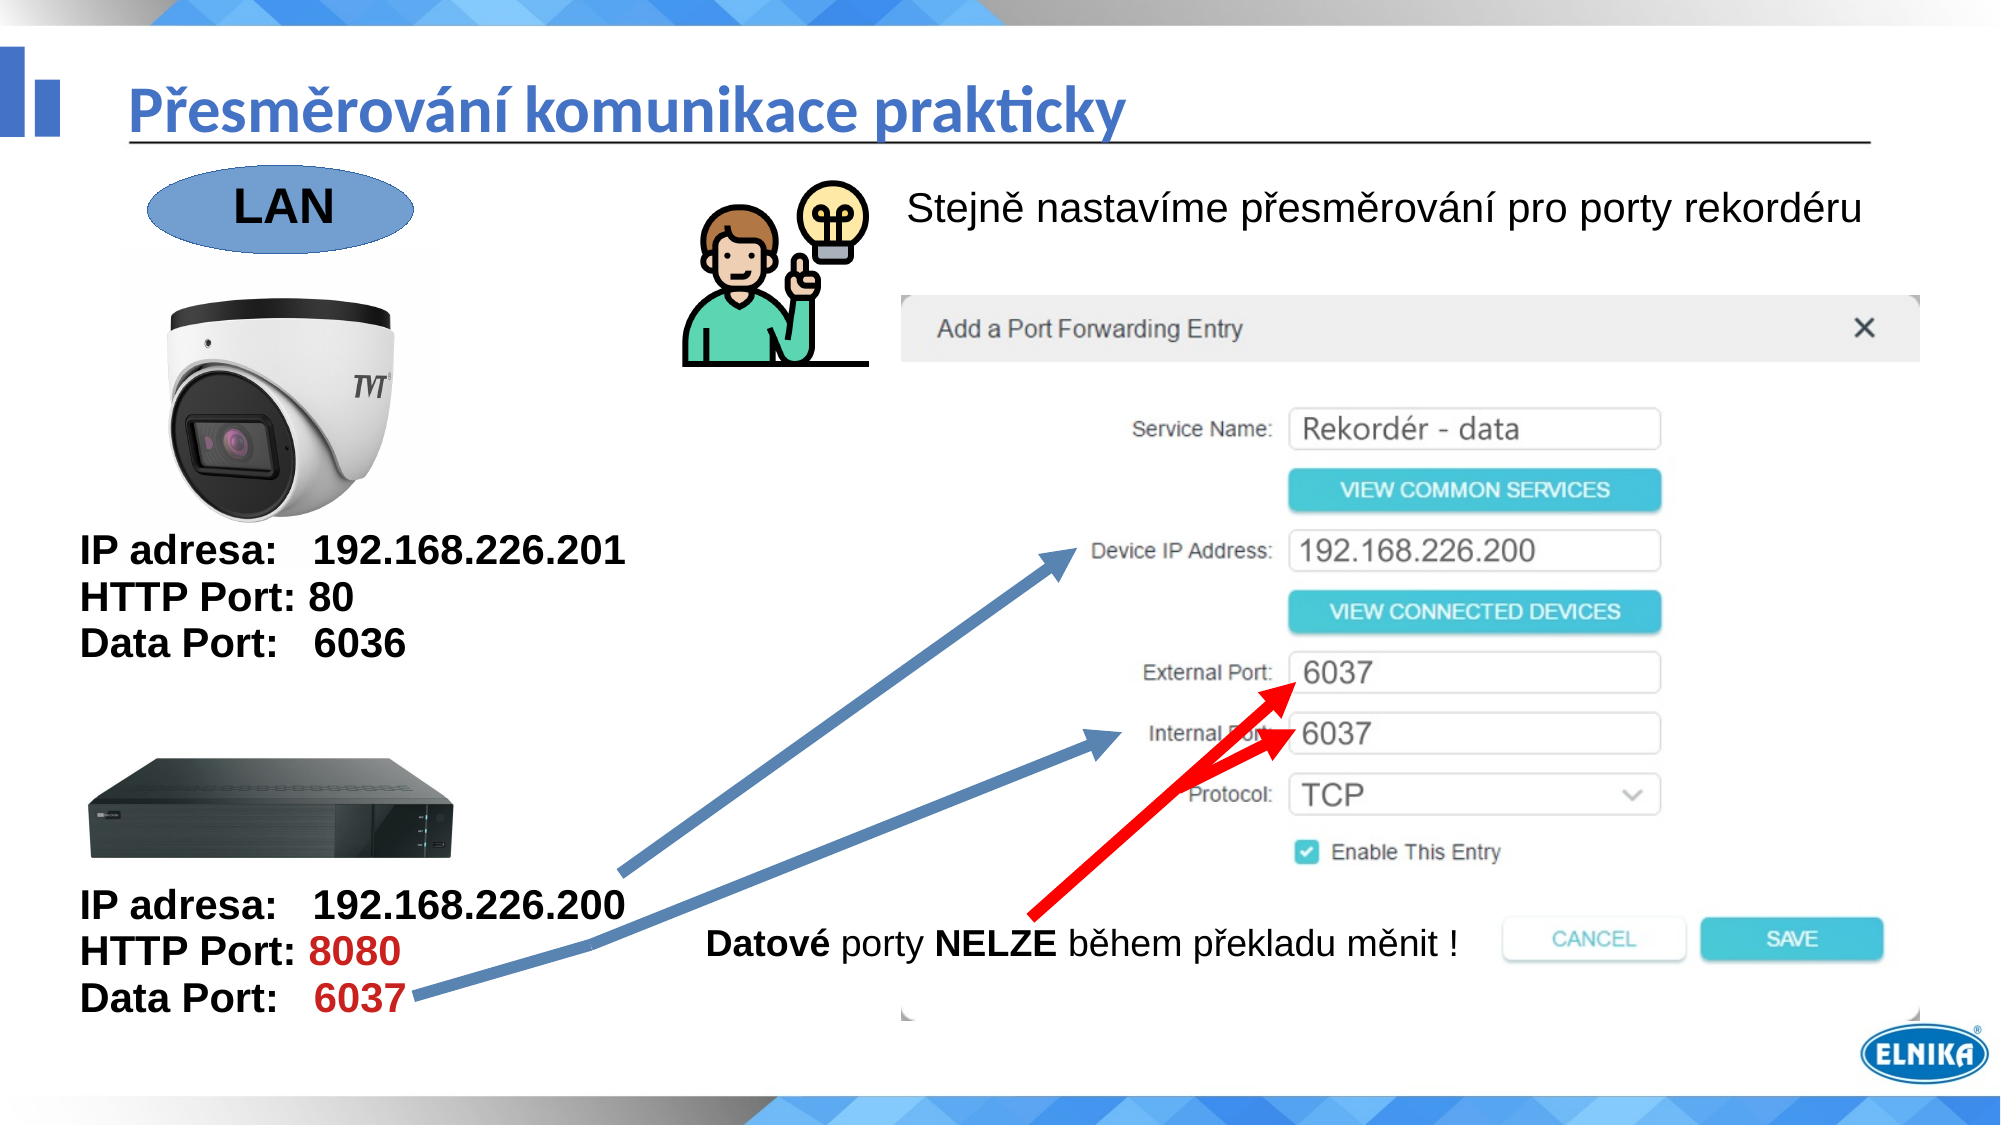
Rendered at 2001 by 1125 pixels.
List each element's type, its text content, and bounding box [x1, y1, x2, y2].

text_box [378, 179, 414, 240]
text_box [147, 165, 346, 249]
text_box Stejně nastavíme přesměrování pro porty rekordéru [885, 171, 1920, 338]
picture [0, 0, 2001, 1125]
text_box Datové porty NELZE během překladu měnit ! [684, 909, 1518, 1021]
text_box Přesměrování komunikace prakticky [78, 58, 1211, 154]
text_box LAN [218, 171, 378, 298]
text_box IP adresa: 192.168.226.200 HTTP Port: 8080 Data Port: 6037 [64, 873, 656, 1076]
text_box IP adresa: 192.168.226.201 HTTP Port: 80 Data Port: 6036 [64, 519, 656, 721]
